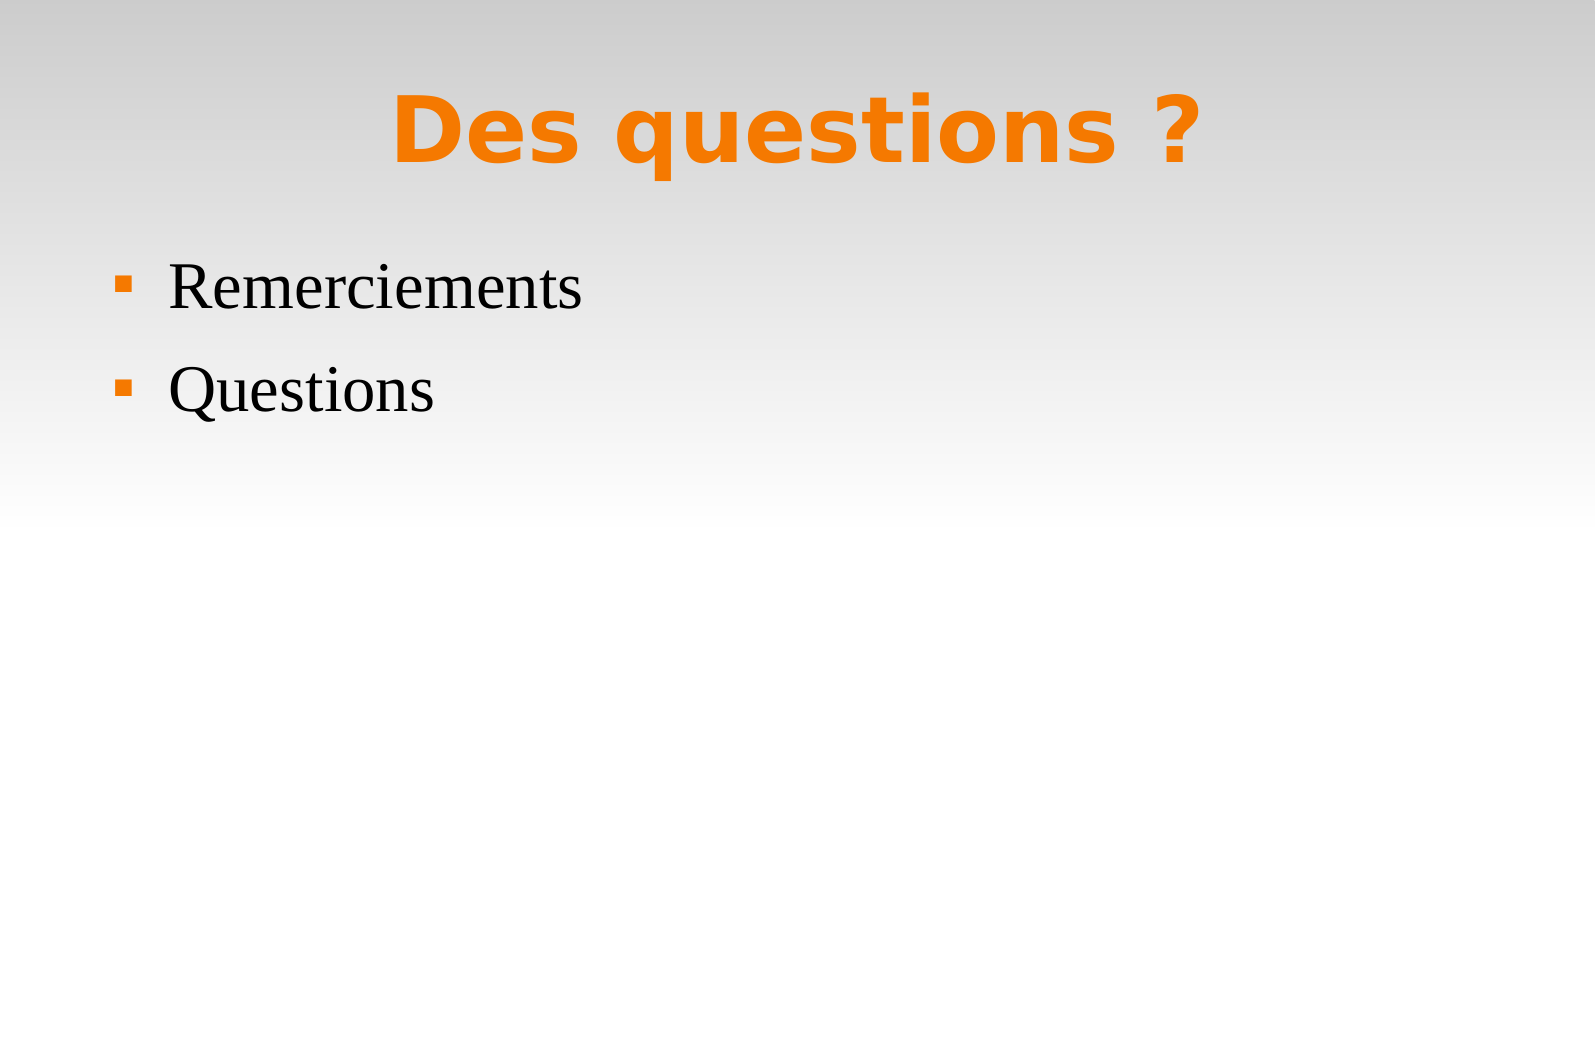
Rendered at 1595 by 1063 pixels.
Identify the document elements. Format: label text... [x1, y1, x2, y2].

list Remerciements Questions [79, 248, 1515, 936]
title Des questions ? [79, 49, 1515, 213]
